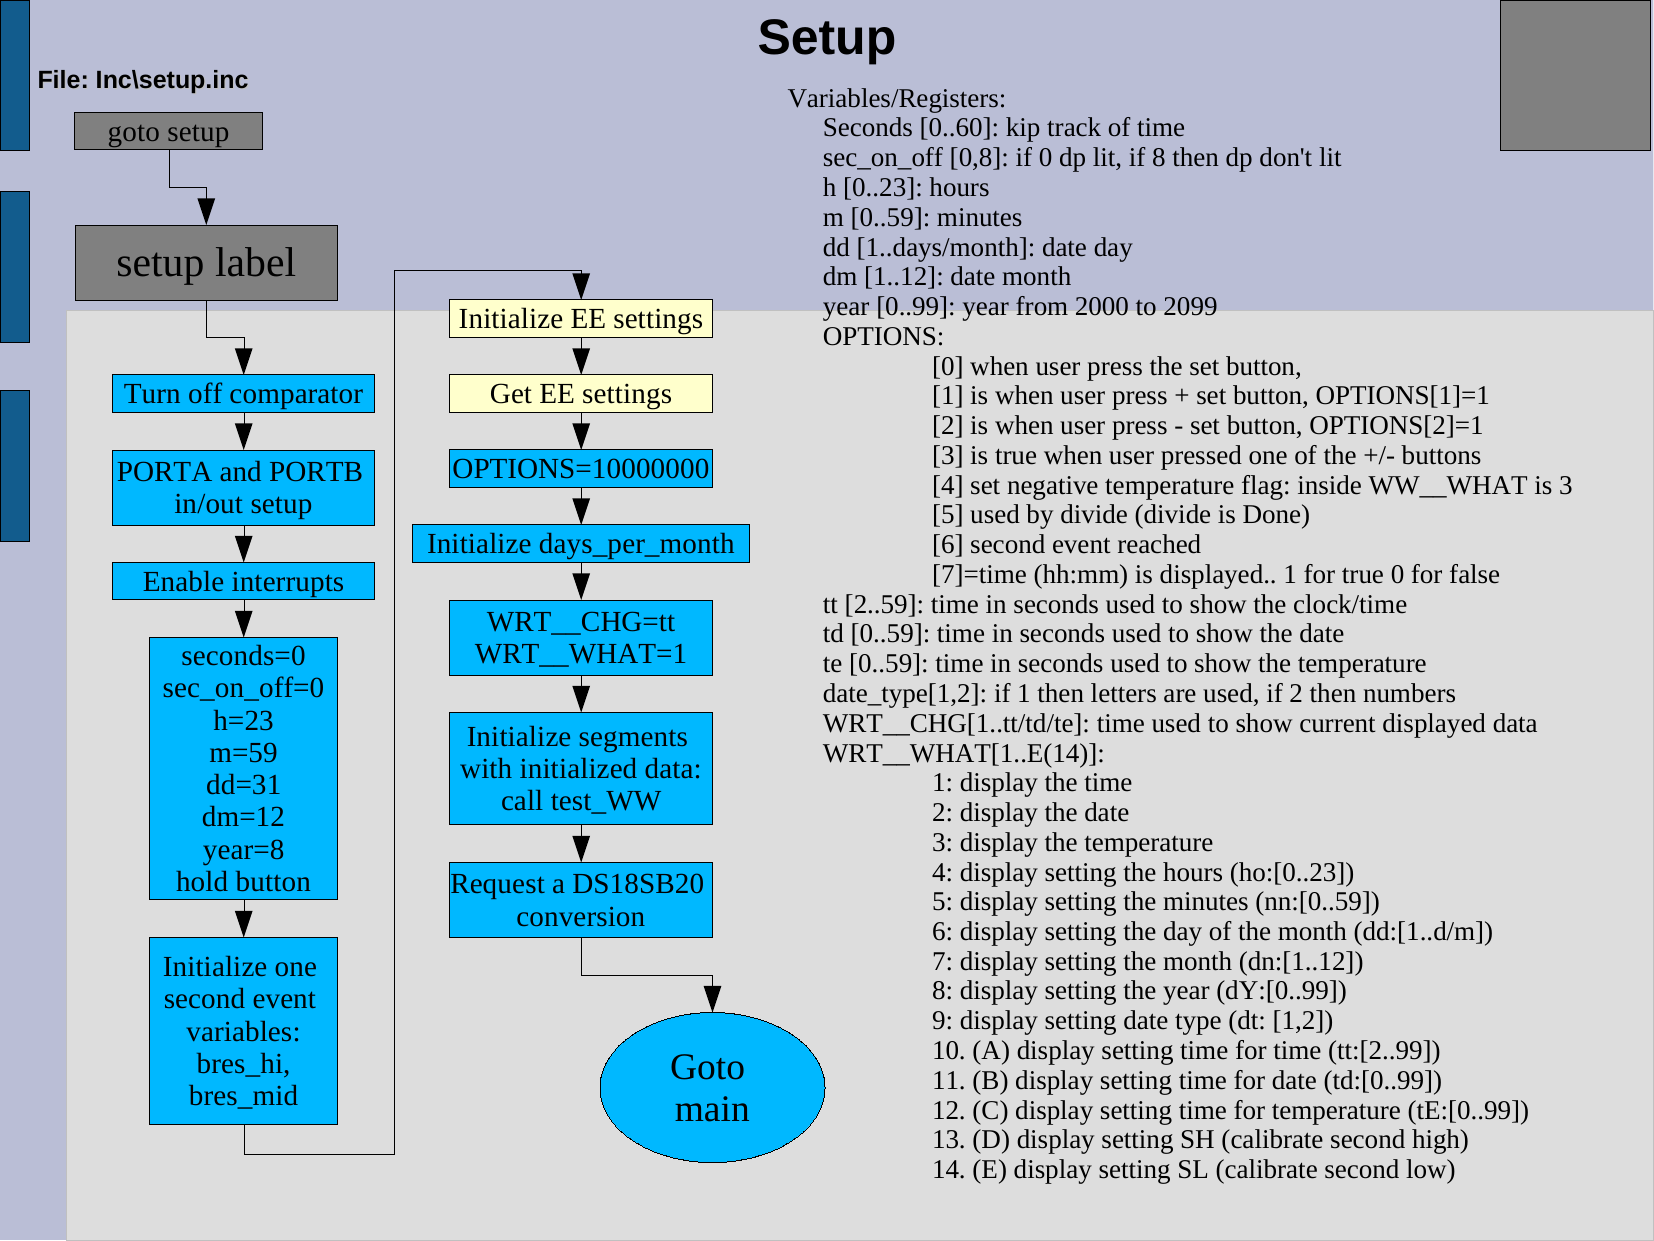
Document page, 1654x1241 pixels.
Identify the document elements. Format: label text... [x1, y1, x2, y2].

text_box goto setup [74, 113, 263, 150]
text_box WRT__CHG=tt WRT__WHAT=1 [449, 600, 713, 676]
text_box setup label [75, 225, 338, 301]
text_box Request a DS18SB20 conversion [449, 862, 713, 938]
text_box Turn off comparator [112, 374, 375, 413]
title File: Inc\setup.inc [37, 47, 1500, 113]
text_box Initialize one second event variables: bres_hi, bres_mid [149, 937, 338, 1125]
text_box PORTA and PORTB in/out setup [112, 450, 375, 526]
text_box seconds=0 sec_on_off=0 h=23 m=59 dd=31 dm=12 year=8 hold button [149, 637, 338, 900]
text_box Enable interrupts [112, 562, 375, 600]
text_box [1500, 0, 1651, 151]
text_box OPTIONS=10000000 [449, 449, 713, 488]
text_box Get EE settings [449, 374, 713, 413]
text_box Variables/Registers: Seconds [0..60]: kip track of time sec_on_off [0,8]: if 0 dp lit, if 8 then dp don't lit h [0..23]: hours m [0..59]: minutes dd [1..days/month]: date day dm [1..12]: date month year [0..99]: year from 2000 to 2099 OPTIONS: [0] when user press the set button, [1] is when user press + set button, OPTIONS[1]=1 [2] is when user press - set button, OPTIONS[2]=1 [3] is true when user pressed one of the +/- buttons [4] set negative temperature flag: inside WW__WHAT is 3 [5] used by divide (divide is Done) [6] second event reached [7]=time (hh:mm) is displayed.. 1 for true 0 for false tt [2..59]: time in seconds used to show the clock/time td [0..59]: time in seconds used to show the date te [0..59]: time in seconds used to show the temperature date_type[1,2]: if 1 then letters are used, if 2 then numbers WRT__CHG[1..tt/td/te]: time used to show current displayed data WRT__WHAT[1..E(14)]: 1: display the time 2: display the date 3: display the temperature 4: display setting the hours (ho:[0..23]) 5: display setting the minutes (nn:[0..59]) 6: display setting the day of the month (dd:[1..d/m]) 7: display setting the month (dn:[1..12]) 8: display setting the year (dY:[0..99]) 9: display setting date type (dt: [1,2]) 10. (A) display setting time for time (tt:[2..99]) 11. (B) display setting time for date (td:[0..99]) 12. (C) display setting time for temperature (tE:[0..99]) 13. (D) display setting SH (calibrate second high) 14. (E) display setting SL (calibrate second low) [787, 113, 1613, 1201]
text_box Initialize days_per_month [412, 524, 750, 563]
text_box Goto main [600, 1012, 787, 1163]
title Setup [0, 0, 1500, 76]
text_box Initialize EE settings [449, 299, 713, 338]
text_box Initialize segments with initialized data: call test_WW [449, 712, 713, 825]
